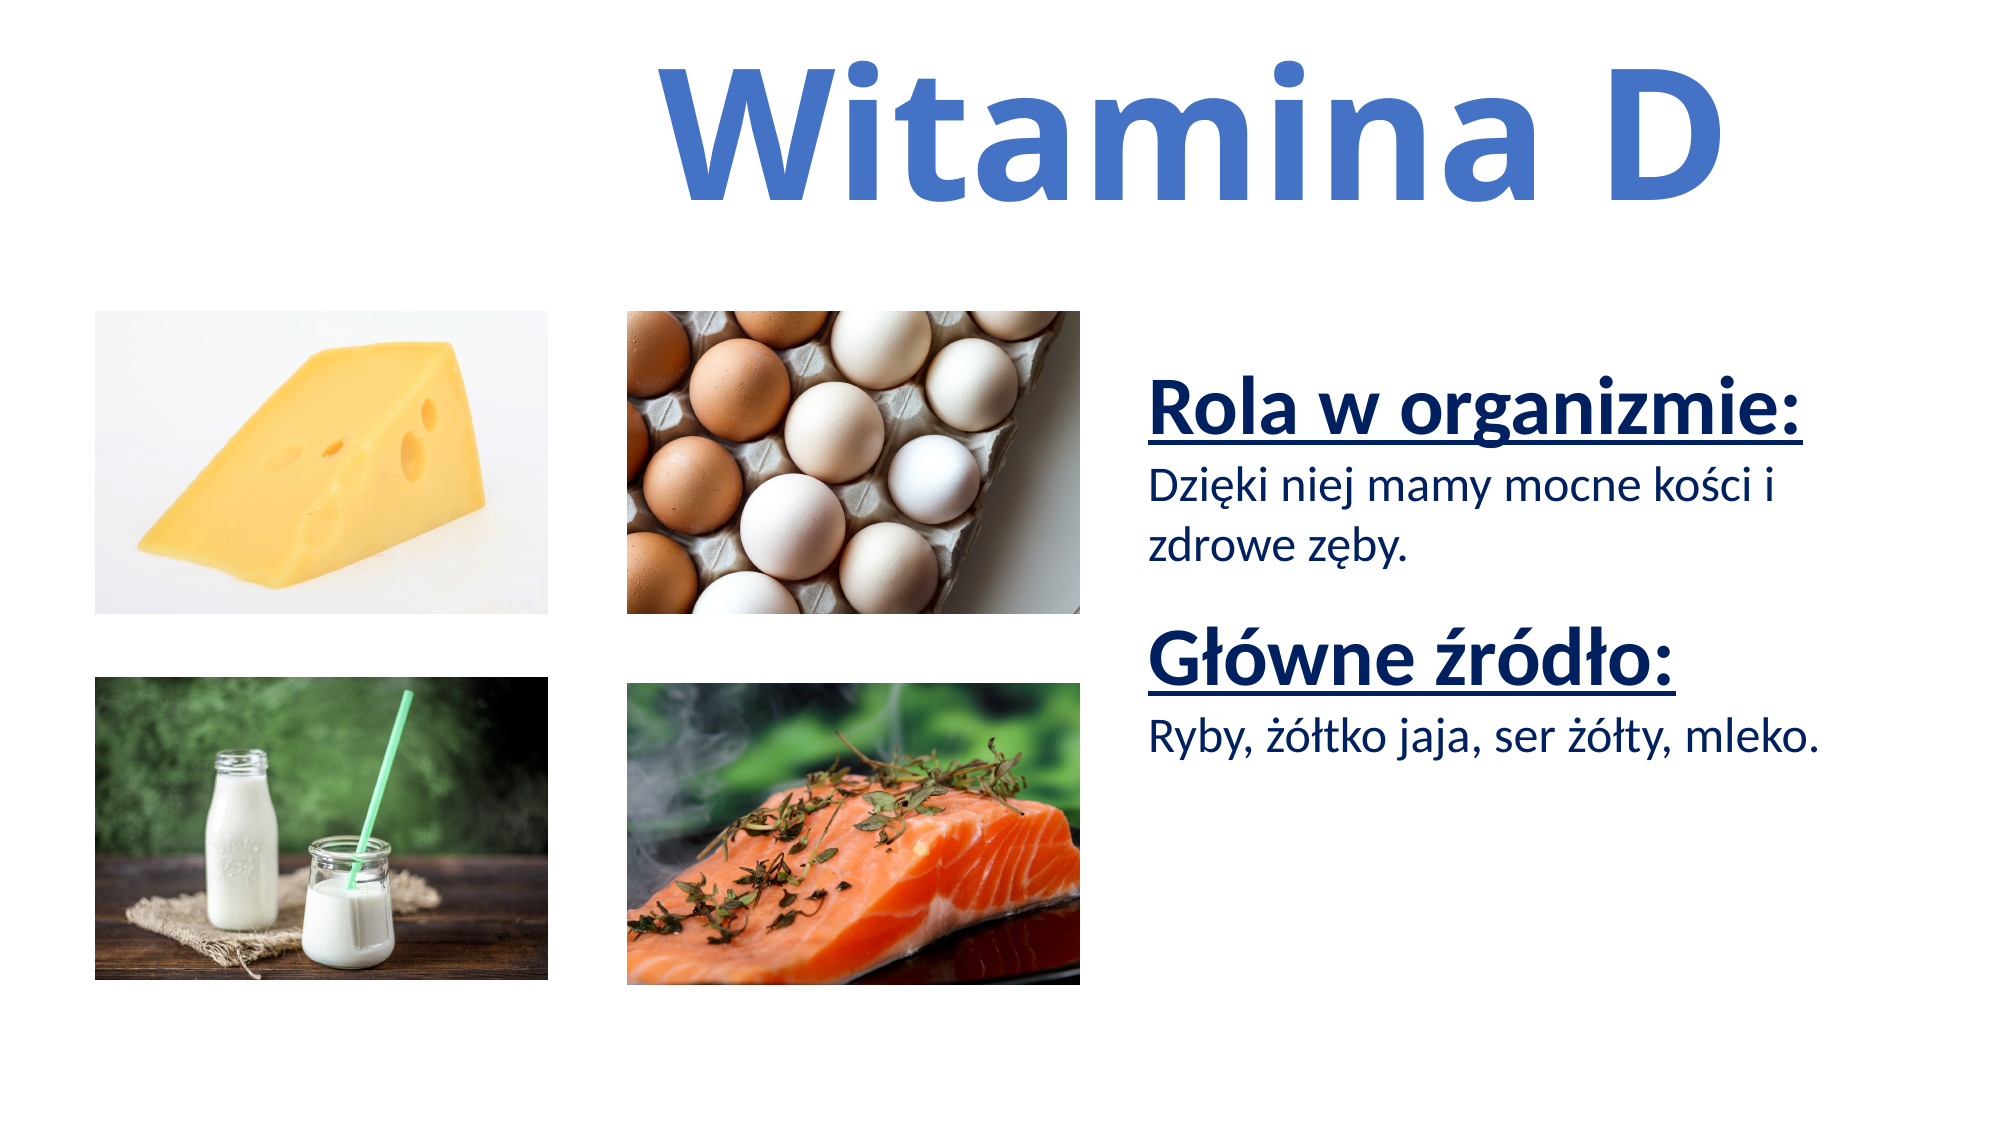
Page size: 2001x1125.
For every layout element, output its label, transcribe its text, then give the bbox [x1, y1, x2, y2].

picture [627, 311, 1080, 614]
picture [95, 677, 548, 980]
text_box Główne źródło: Ryby, żółtko jaja, ser żółty, mleko. [1133, 595, 1945, 769]
title Witamina D [445, 35, 1946, 242]
picture [627, 683, 1080, 985]
picture [95, 311, 548, 614]
text_box Rola w organizmie: Dzięki niej mamy mocne kości i zdrowe zęby. [1133, 344, 1945, 579]
